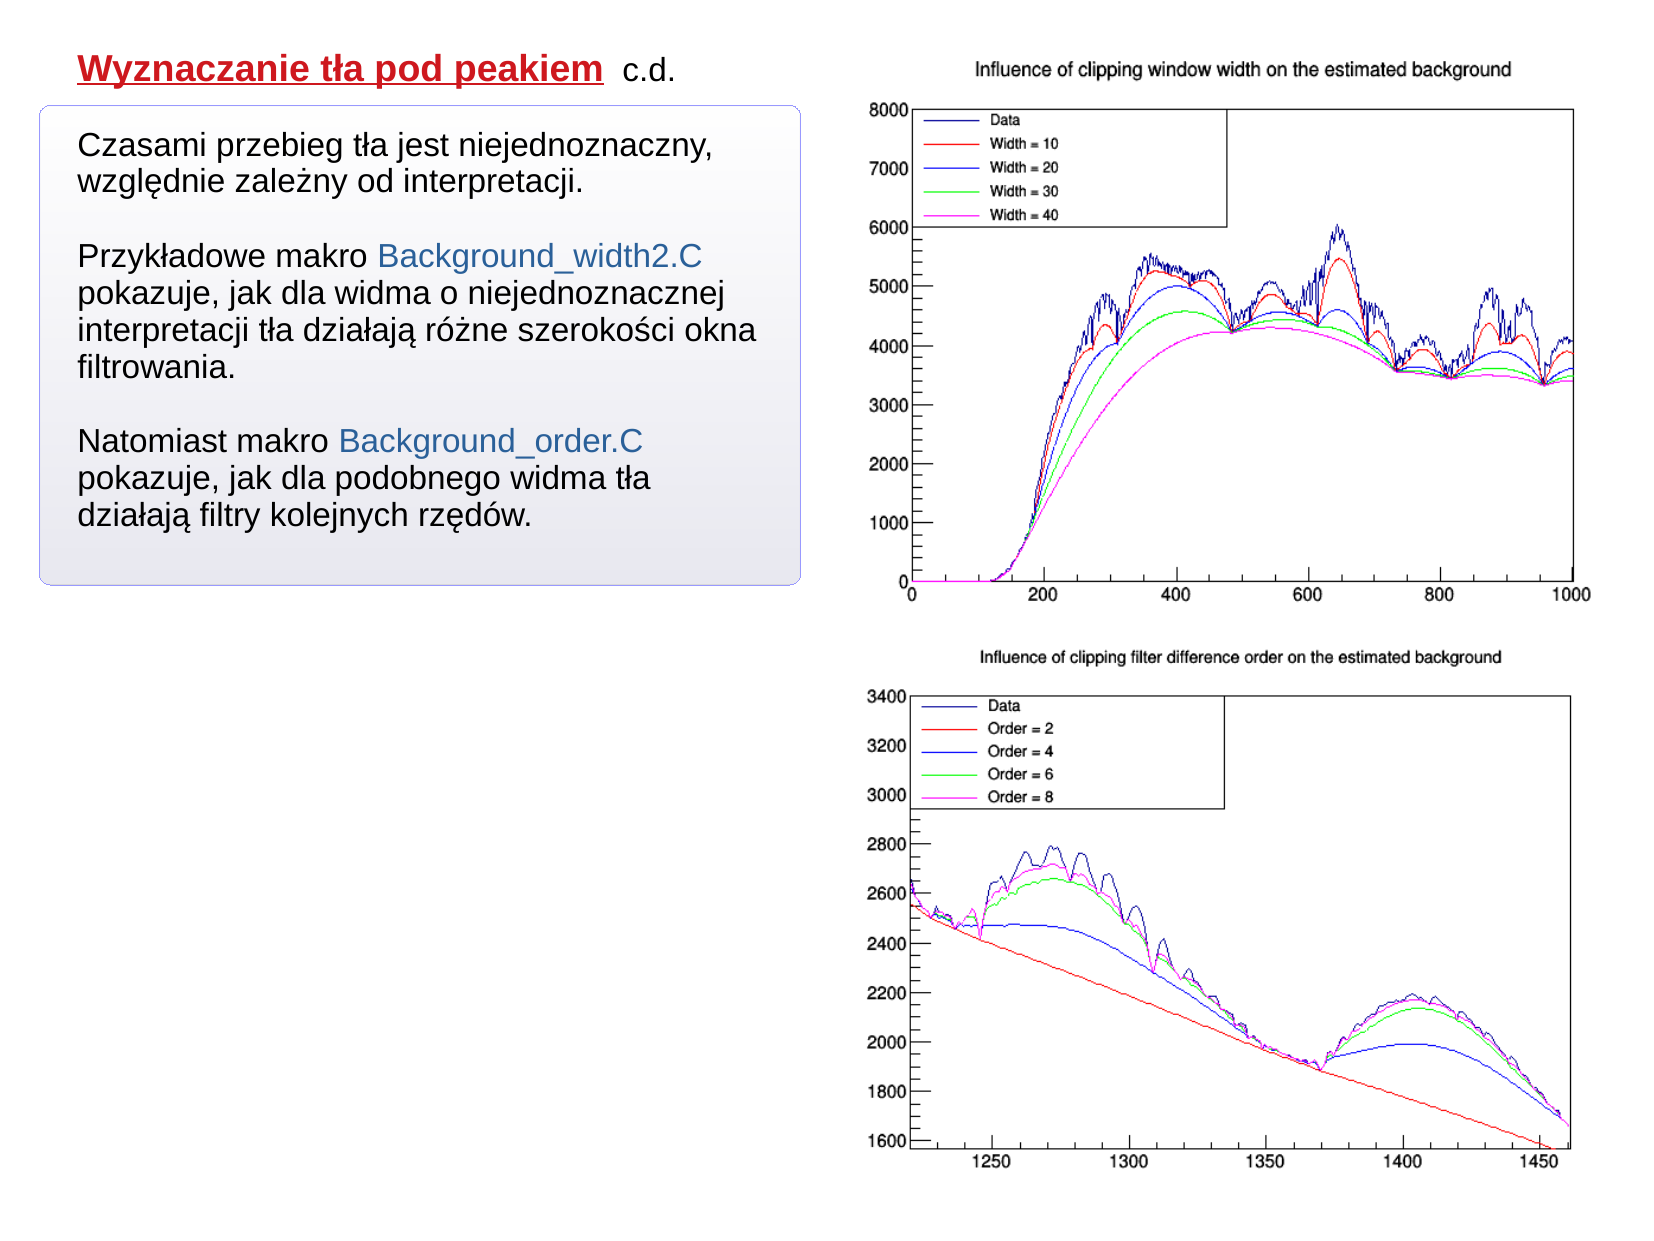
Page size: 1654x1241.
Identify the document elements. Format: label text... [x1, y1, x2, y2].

picture [828, 50, 1654, 1207]
text_box Wyznaczanie tła pod peakiem c.d. Czasami przebieg tła jest niejednoznaczny, względnie zależny od interpretacji. Przykładowe makro Background_width2.C pokazuje, jak dla widma o niejednoznacznej interpretacji tła działają różne szerokości okna filtrowania. Natomiast makro Background_order.C pokazuje, jak dla podobnego widma tła działają filtry kolejnych rzędów. [62, 39, 777, 578]
text_box [39, 105, 801, 586]
